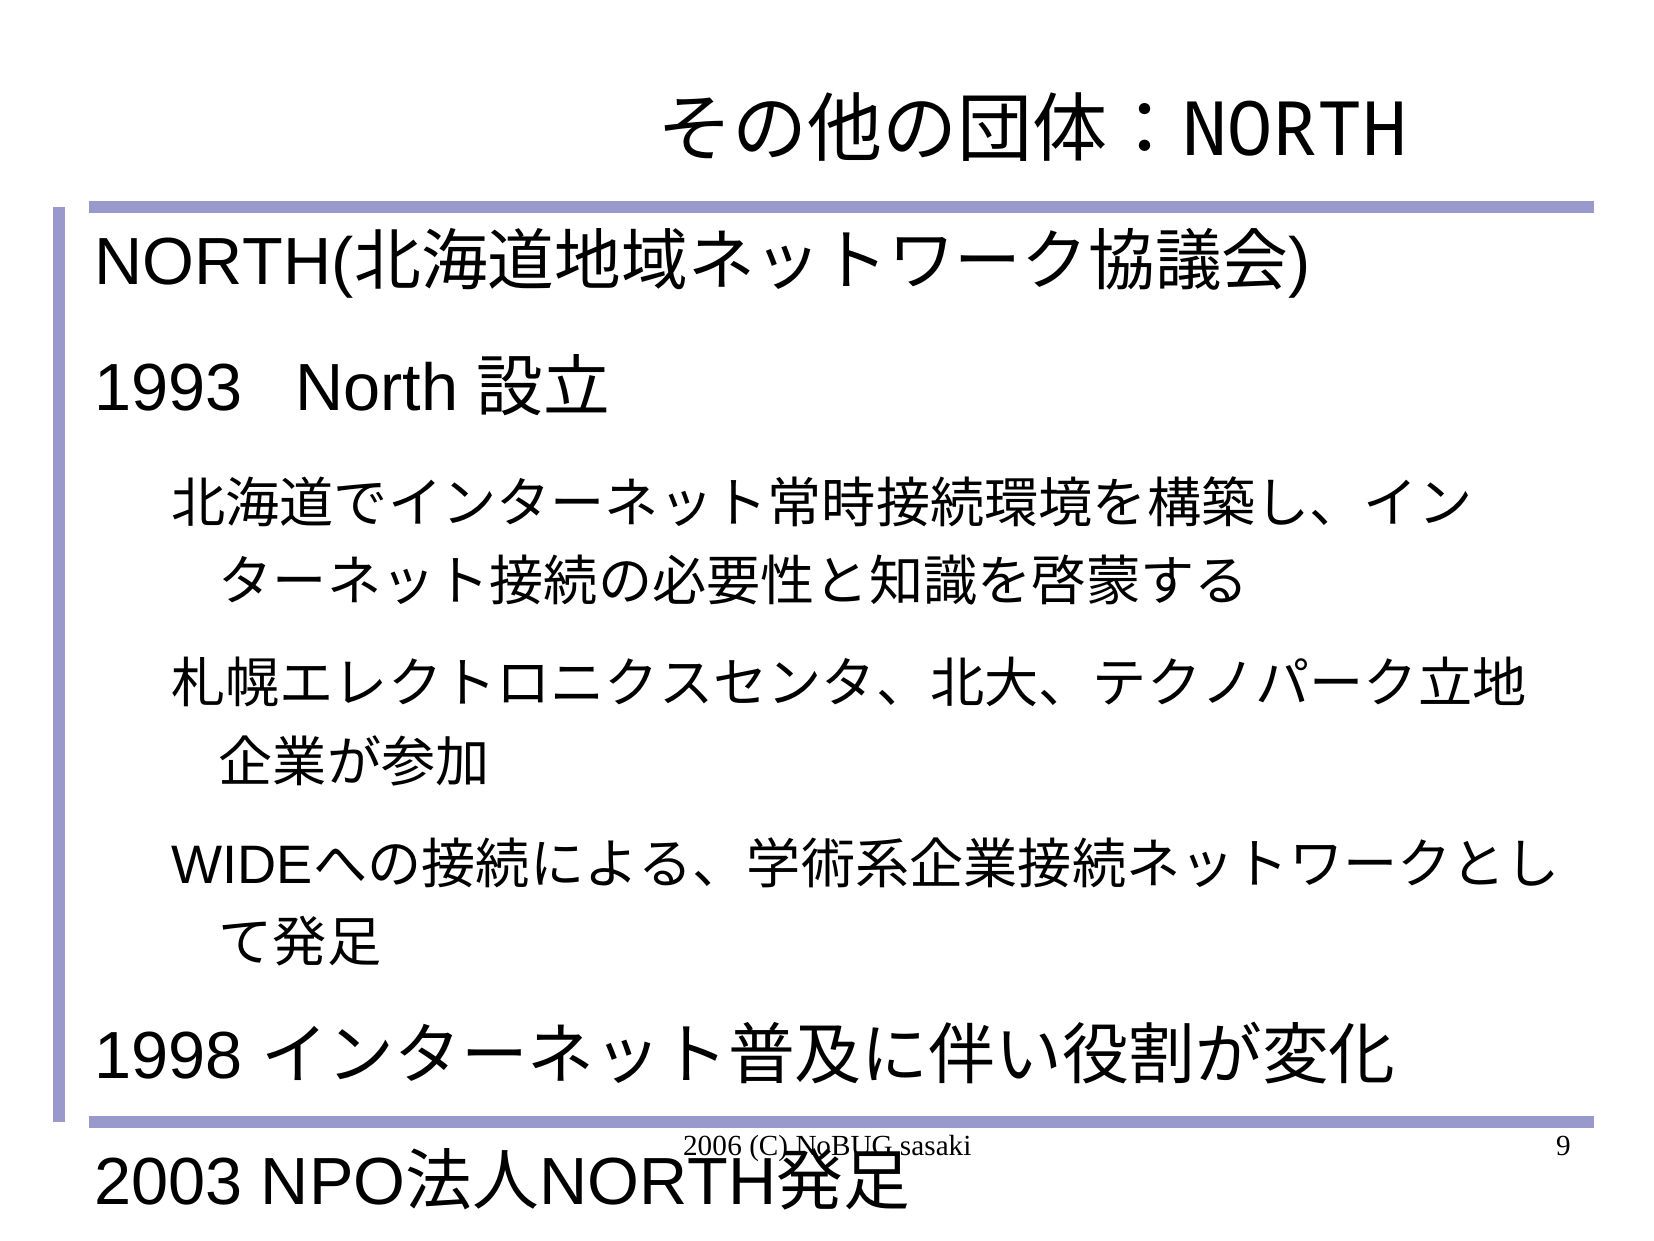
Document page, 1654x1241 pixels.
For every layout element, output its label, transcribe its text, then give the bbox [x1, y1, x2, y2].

list NORTH(北海道地域ネットワーク協議会) 1993 North 設立 北海道でインターネット常時接続環境を構築し、インターネット接続の必要性と知識を啓蒙する 札幌エレクトロニクスセンタ、北大、テクノパーク立地企業が参加 WIDEへの接続による、学術系企業接続ネットワークとして発足 1998 インターネット普及に伴い役割が変化 2003 NPO法人NORTH発足 [76, 206, 1565, 1123]
title その他の団体：NORTH [501, 59, 1563, 187]
